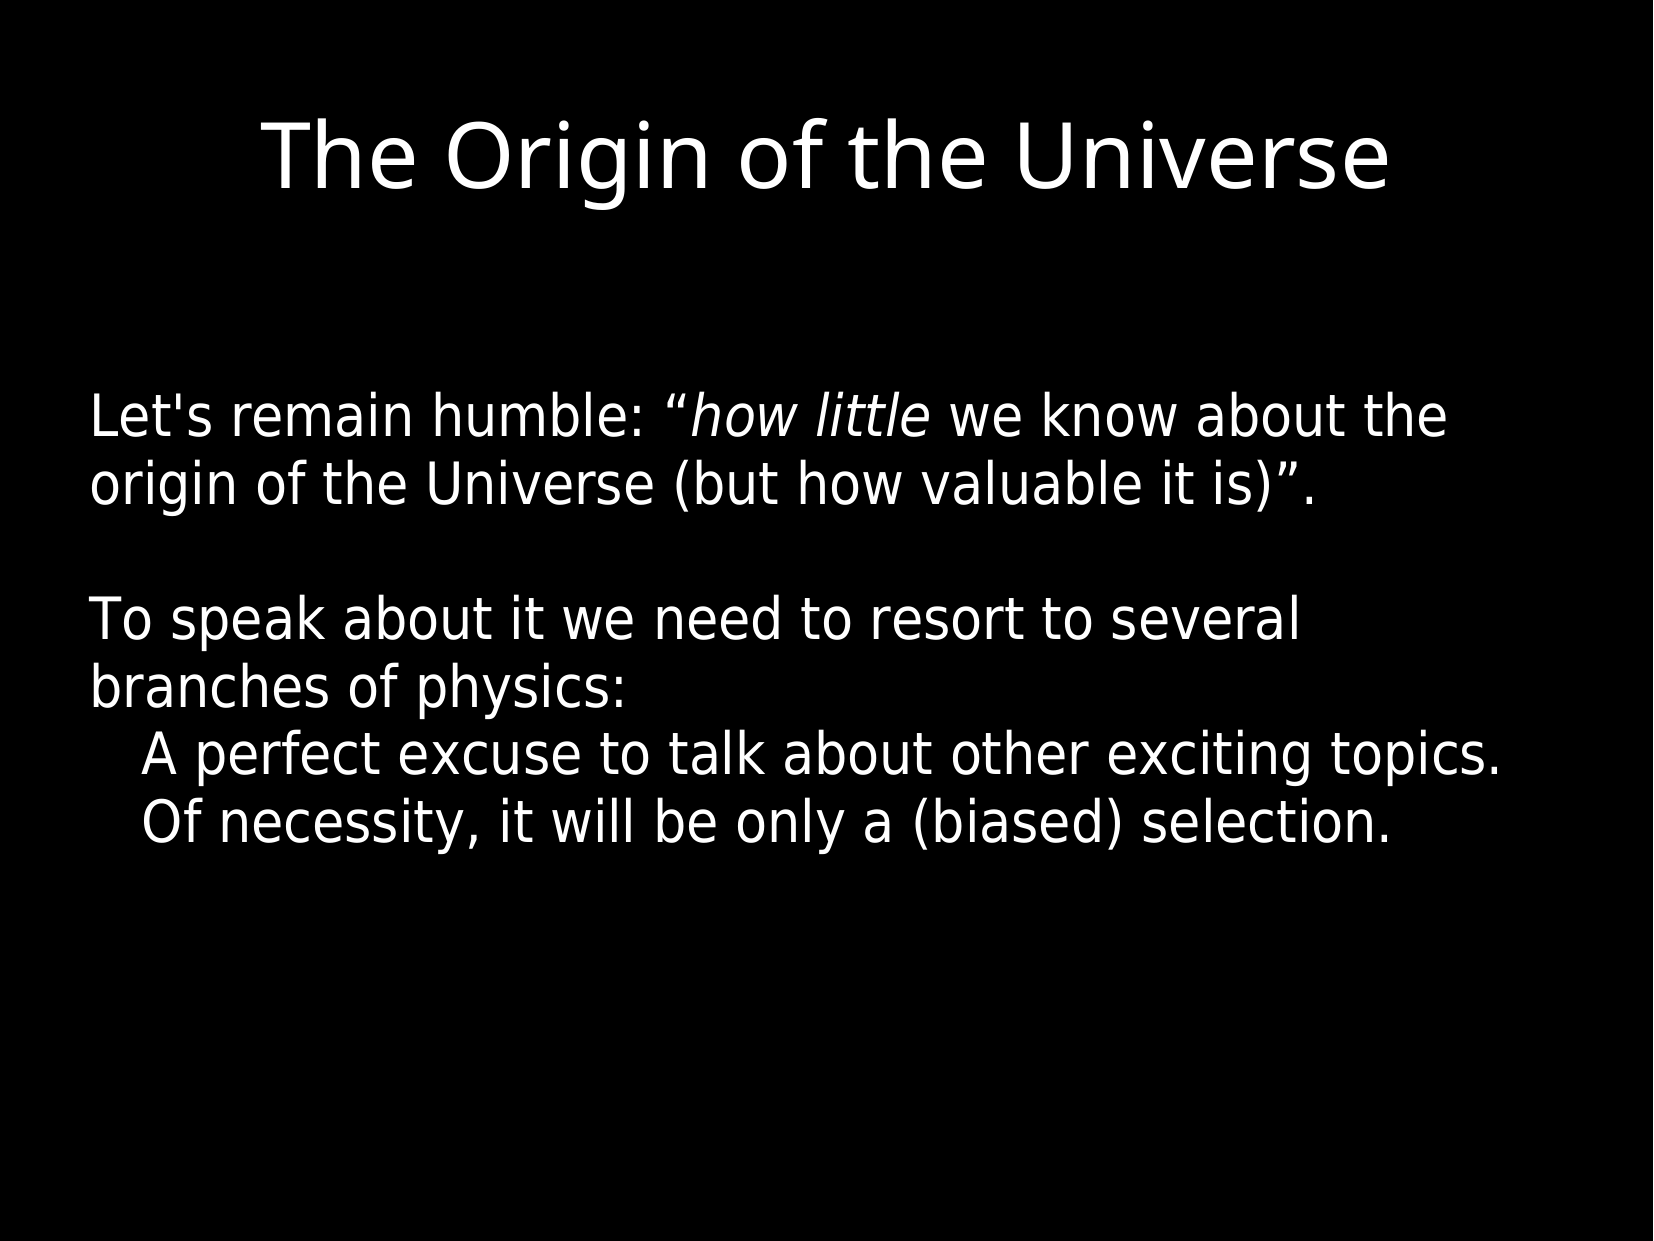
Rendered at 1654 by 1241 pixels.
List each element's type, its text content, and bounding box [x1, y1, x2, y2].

text_box Let's remain humble: “how little we know about the origin of the Universe (but how valuable it is)”. To speak about it we need to resort to several branches of physics: A perfect excuse to talk about other exciting topics. Of necessity, it will be only a (biased) selection. [75, 375, 1576, 864]
title The Origin of the Universe [82, 49, 1571, 257]
